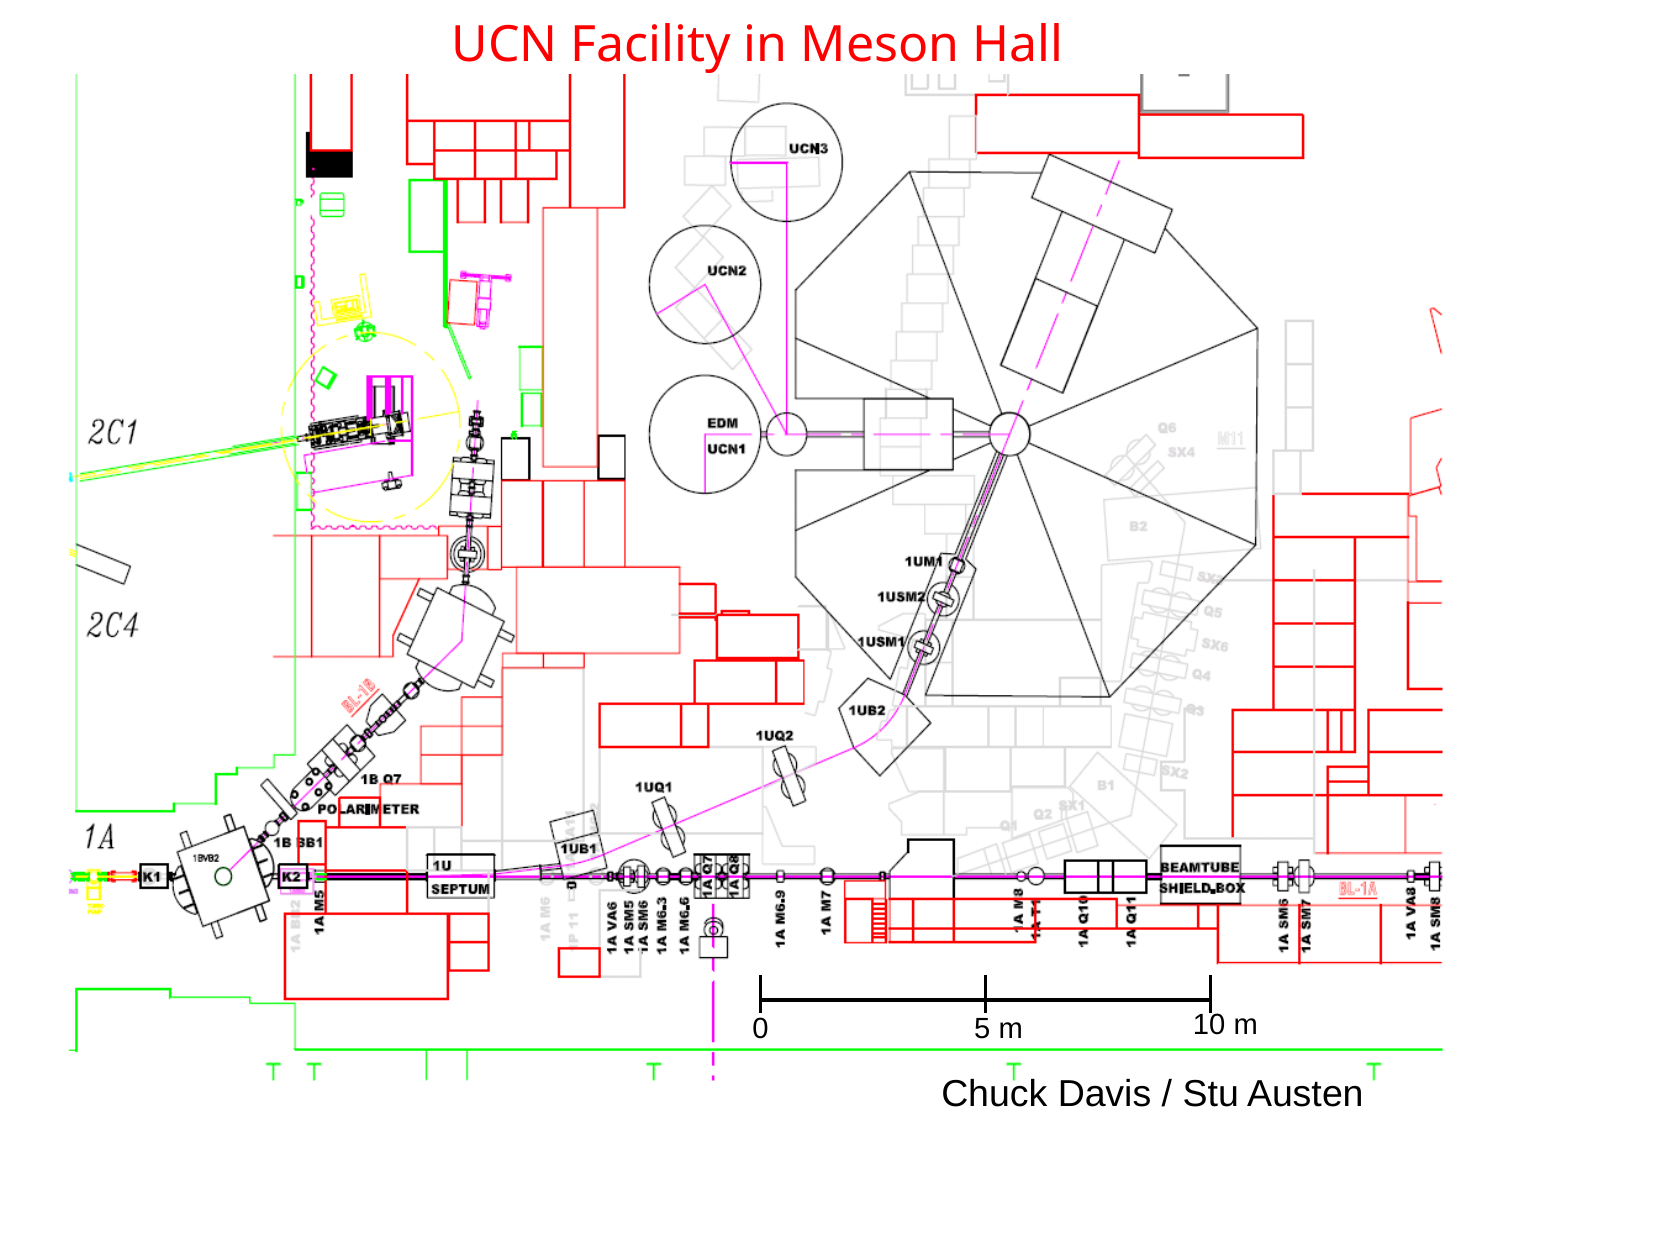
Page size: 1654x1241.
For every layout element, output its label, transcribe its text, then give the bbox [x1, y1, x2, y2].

picture [0, 74, 1492, 1088]
text_box UCN Facility in Meson Hall [436, 0, 1079, 84]
text_box 5 m [959, 1004, 1038, 1053]
text_box 0 [737, 1004, 784, 1053]
text_box Chuck Davis / Stu Austen [926, 1064, 1379, 1122]
text_box 10 m [1178, 999, 1273, 1049]
